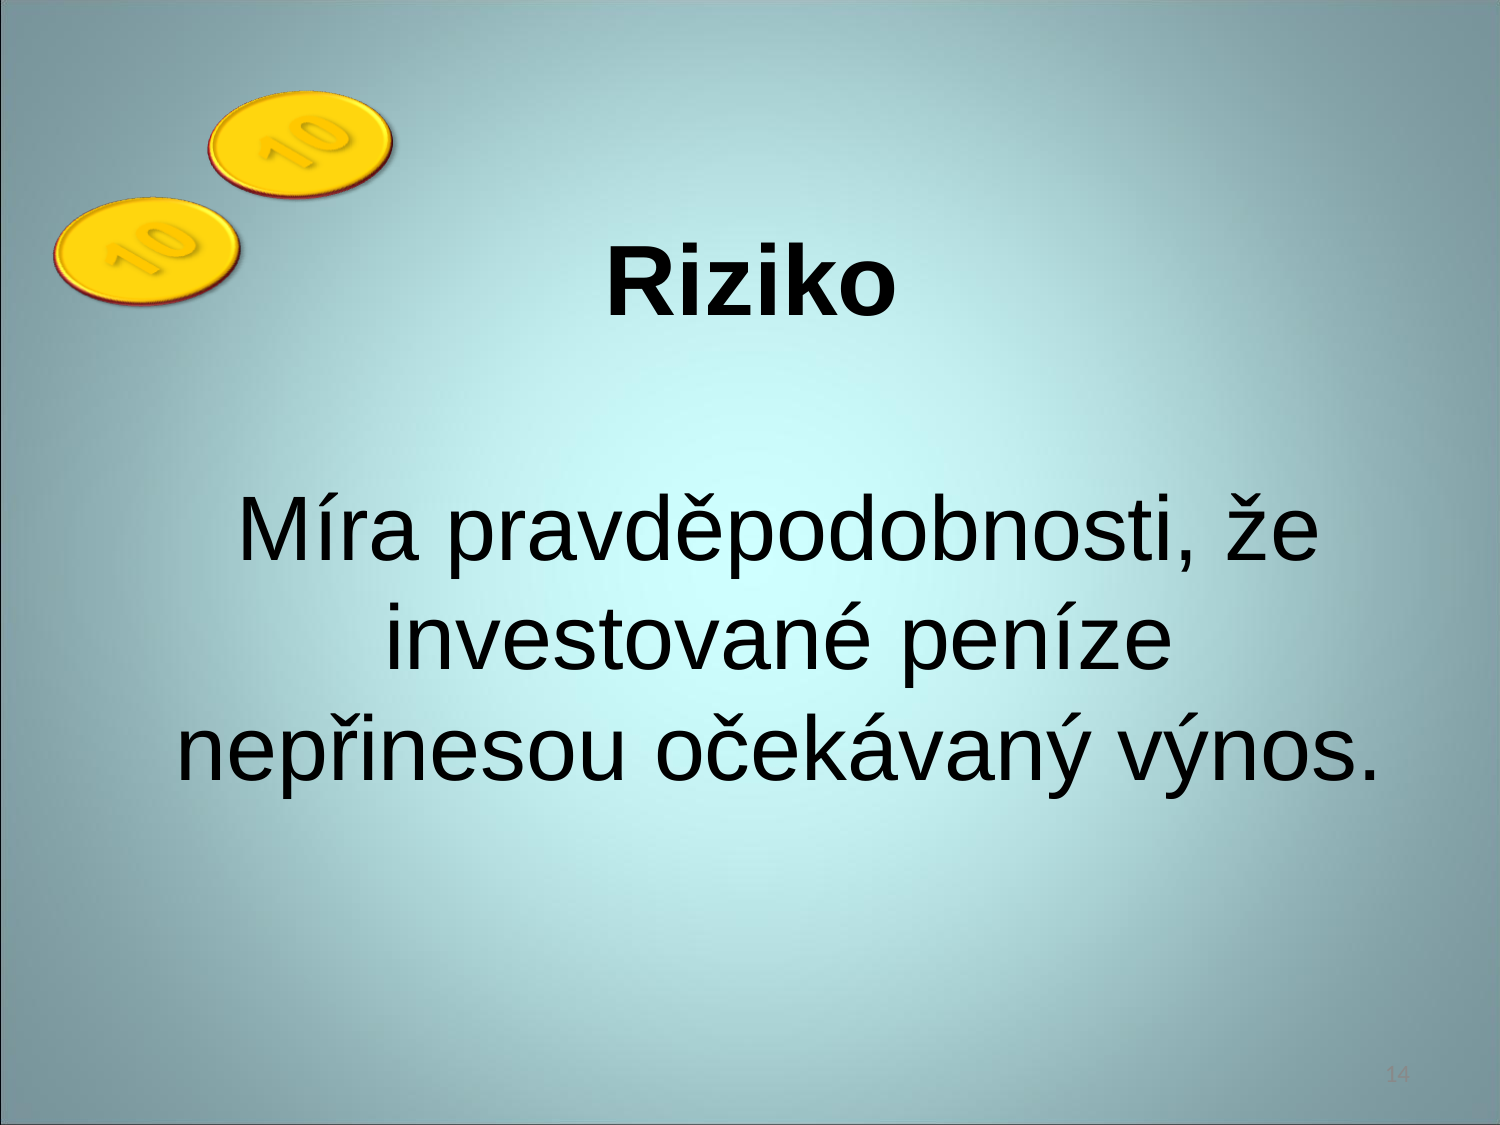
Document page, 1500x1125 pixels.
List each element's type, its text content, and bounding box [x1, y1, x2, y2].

text_box <číslo> [1074, 1042, 1426, 1103]
picture [0, 0, 1500, 1125]
list Riziko Míra pravděpodobnosti, že investované peníze nepřinesou očekávaný výnos. [76, 208, 1427, 1048]
